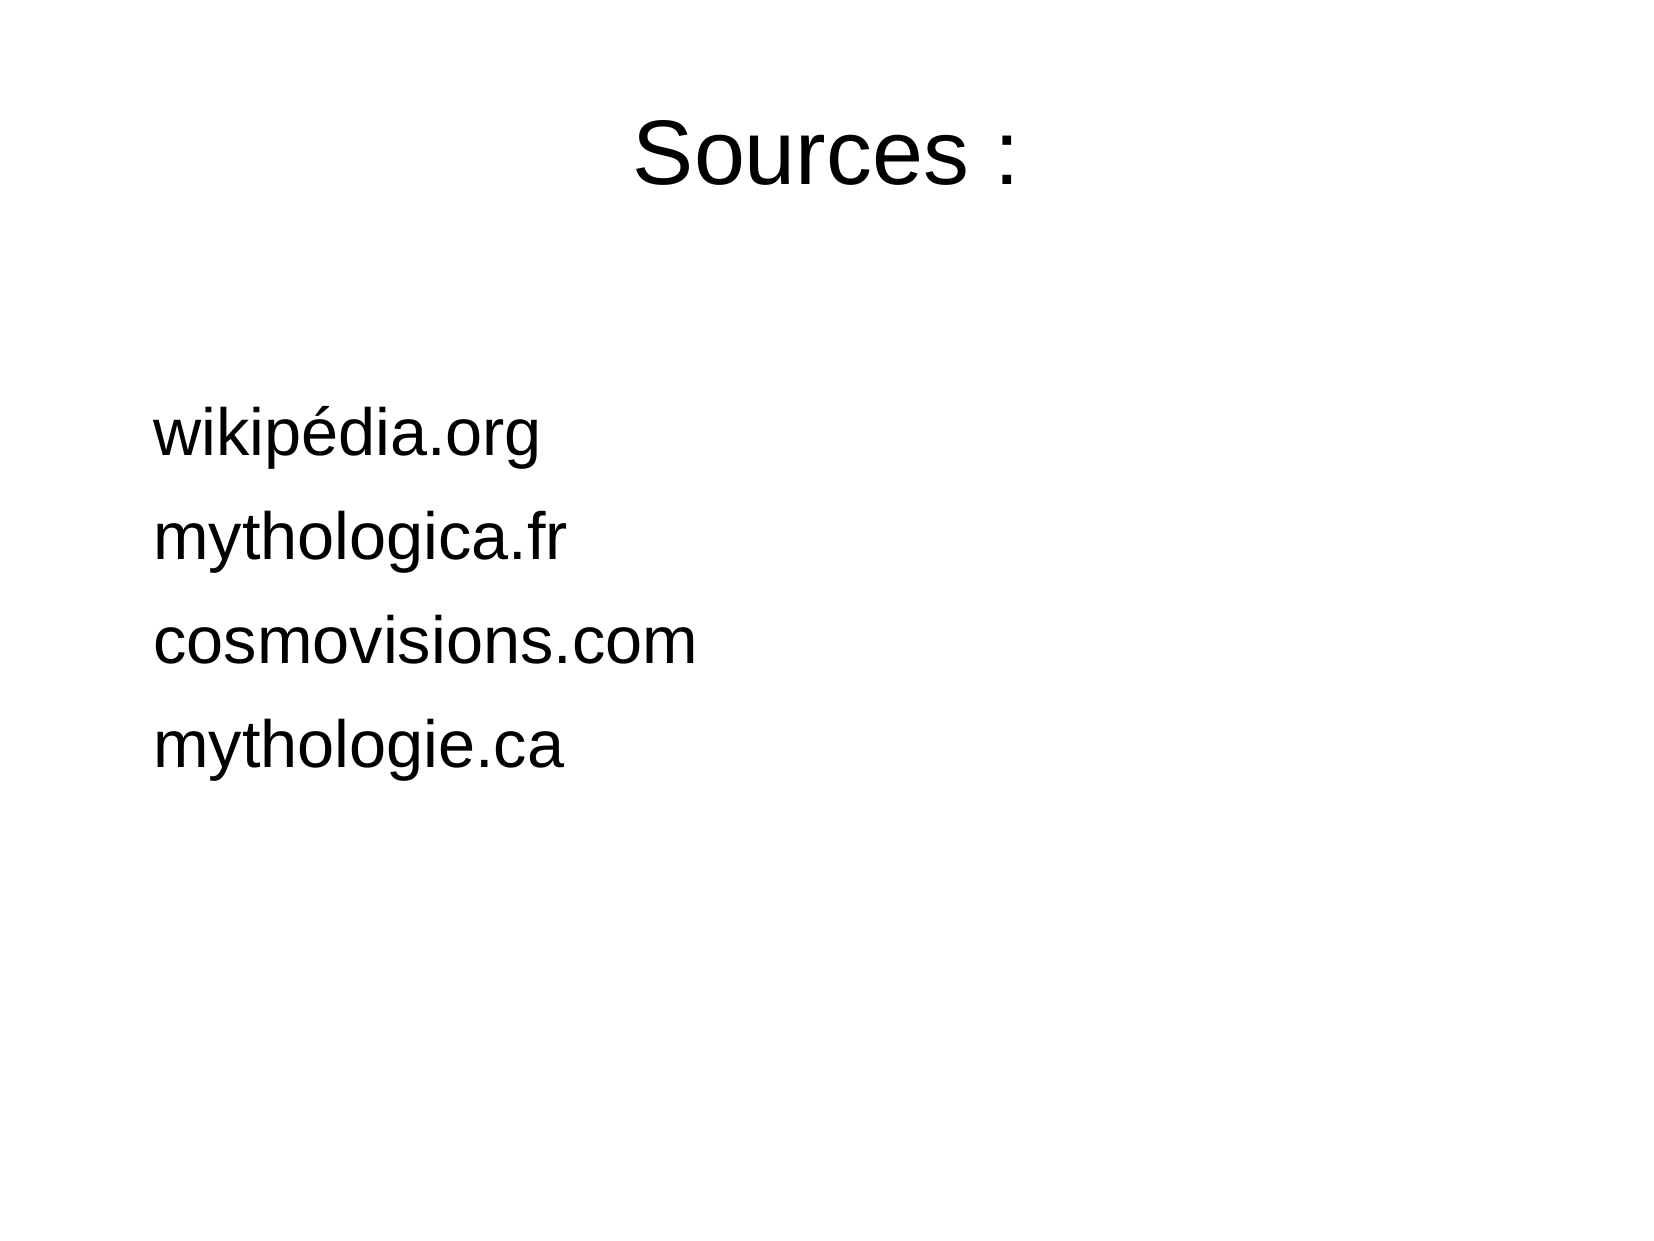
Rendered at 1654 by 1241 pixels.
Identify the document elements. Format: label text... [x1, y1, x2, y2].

title Sources : [82, 49, 1571, 257]
list wikipédia.org mythologica.fr cosmovisions.com mythologie.ca [82, 290, 1571, 1010]
